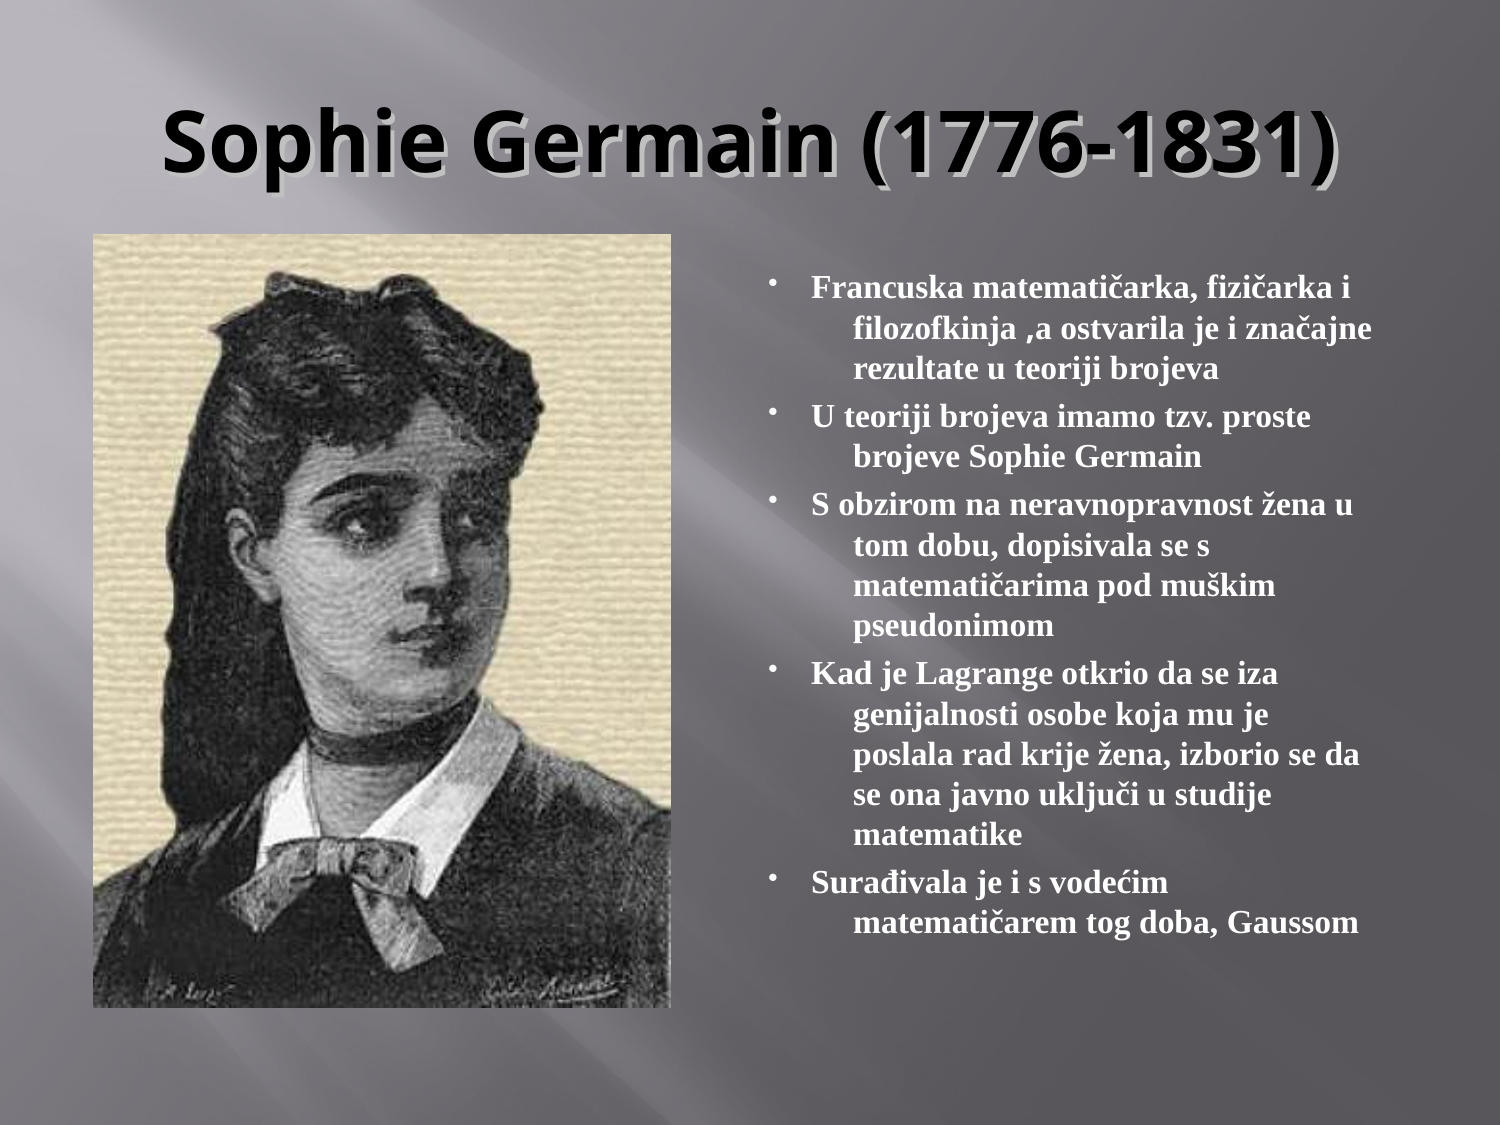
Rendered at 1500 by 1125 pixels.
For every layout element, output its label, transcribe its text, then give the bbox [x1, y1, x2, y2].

picture [93, 234, 671, 1008]
list Francuska matematičarka, fizičarka i filozofkinja ,a ostvarila je i značajne rezultate u teoriji brojeva U teoriji brojeva imamo tzv. proste brojeve Sophie Germain S obzirom na neravnopravnost žena u tom dobu, dopisivala se s matematičarima pod muškim pseudonimom Kad je Lagrange otkrio da se iza genijalnosti osobe koja mu je poslala rad krije žena, izborio se da se ona javno uključi u studije matematike Surađivala je i s vodećim matematičarem tog doba, Gaussom [726, 257, 1390, 1001]
title Sophie Germain (1776-1831) [75, 45, 1426, 233]
